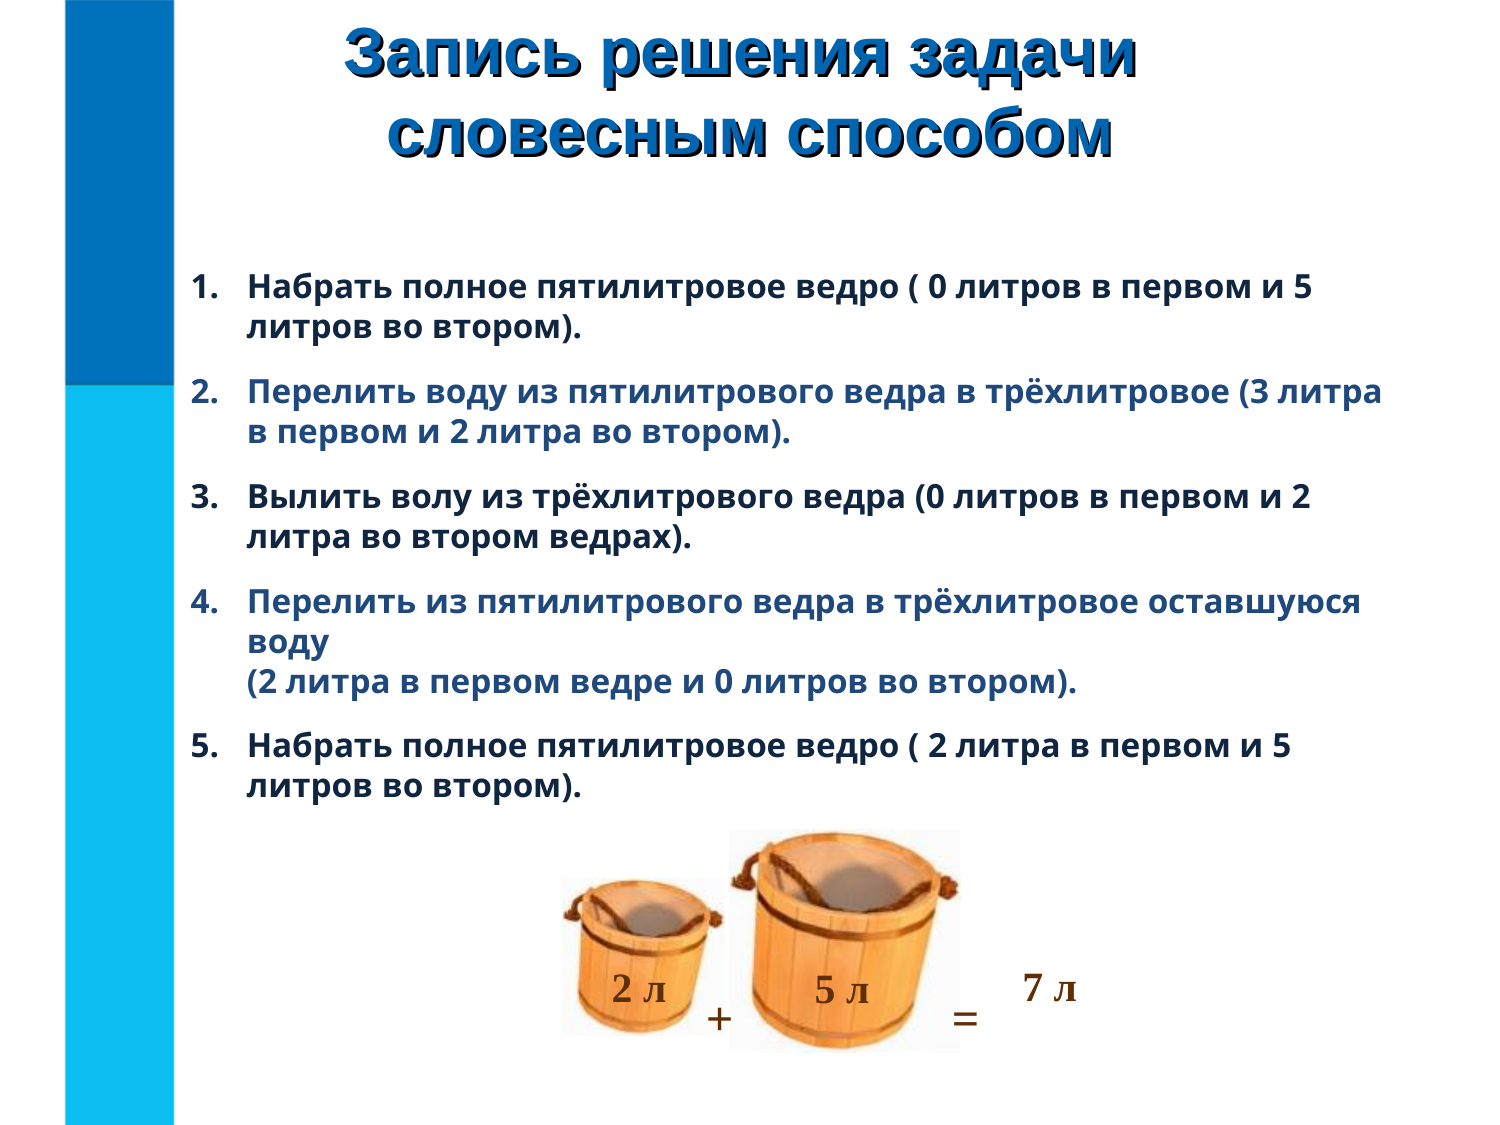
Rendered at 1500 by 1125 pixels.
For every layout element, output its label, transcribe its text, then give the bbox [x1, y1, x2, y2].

text_box 2 л [596, 952, 691, 1019]
text_box 7 л [1007, 951, 1207, 1018]
text_box 5 л [799, 953, 907, 1020]
text_box + [691, 923, 798, 1053]
text_box Запись решения задачи словесным способом [75, 0, 1426, 188]
picture [0, 0, 1500, 1125]
text_box Набрать полное пятилитровое ведро ( 0 литров в первом и 5 литров во втором). Перелить воду из пятилитрового ведра в трёхлитровое (3 литра в первом и 2 литра во втором). Вылить волу из трёхлитрового ведра (0 литров в первом и 2 литра во втором ведрах). Перелить из пятилитрового ведра в трёхлитровое оставшуюся воду (2 литра в первом ведре и 0 литров во втором). Набрать полное пятилитровое ведро ( 2 литра в первом и 5 литров во втором). [175, 257, 1419, 813]
text_box = [937, 923, 996, 1053]
